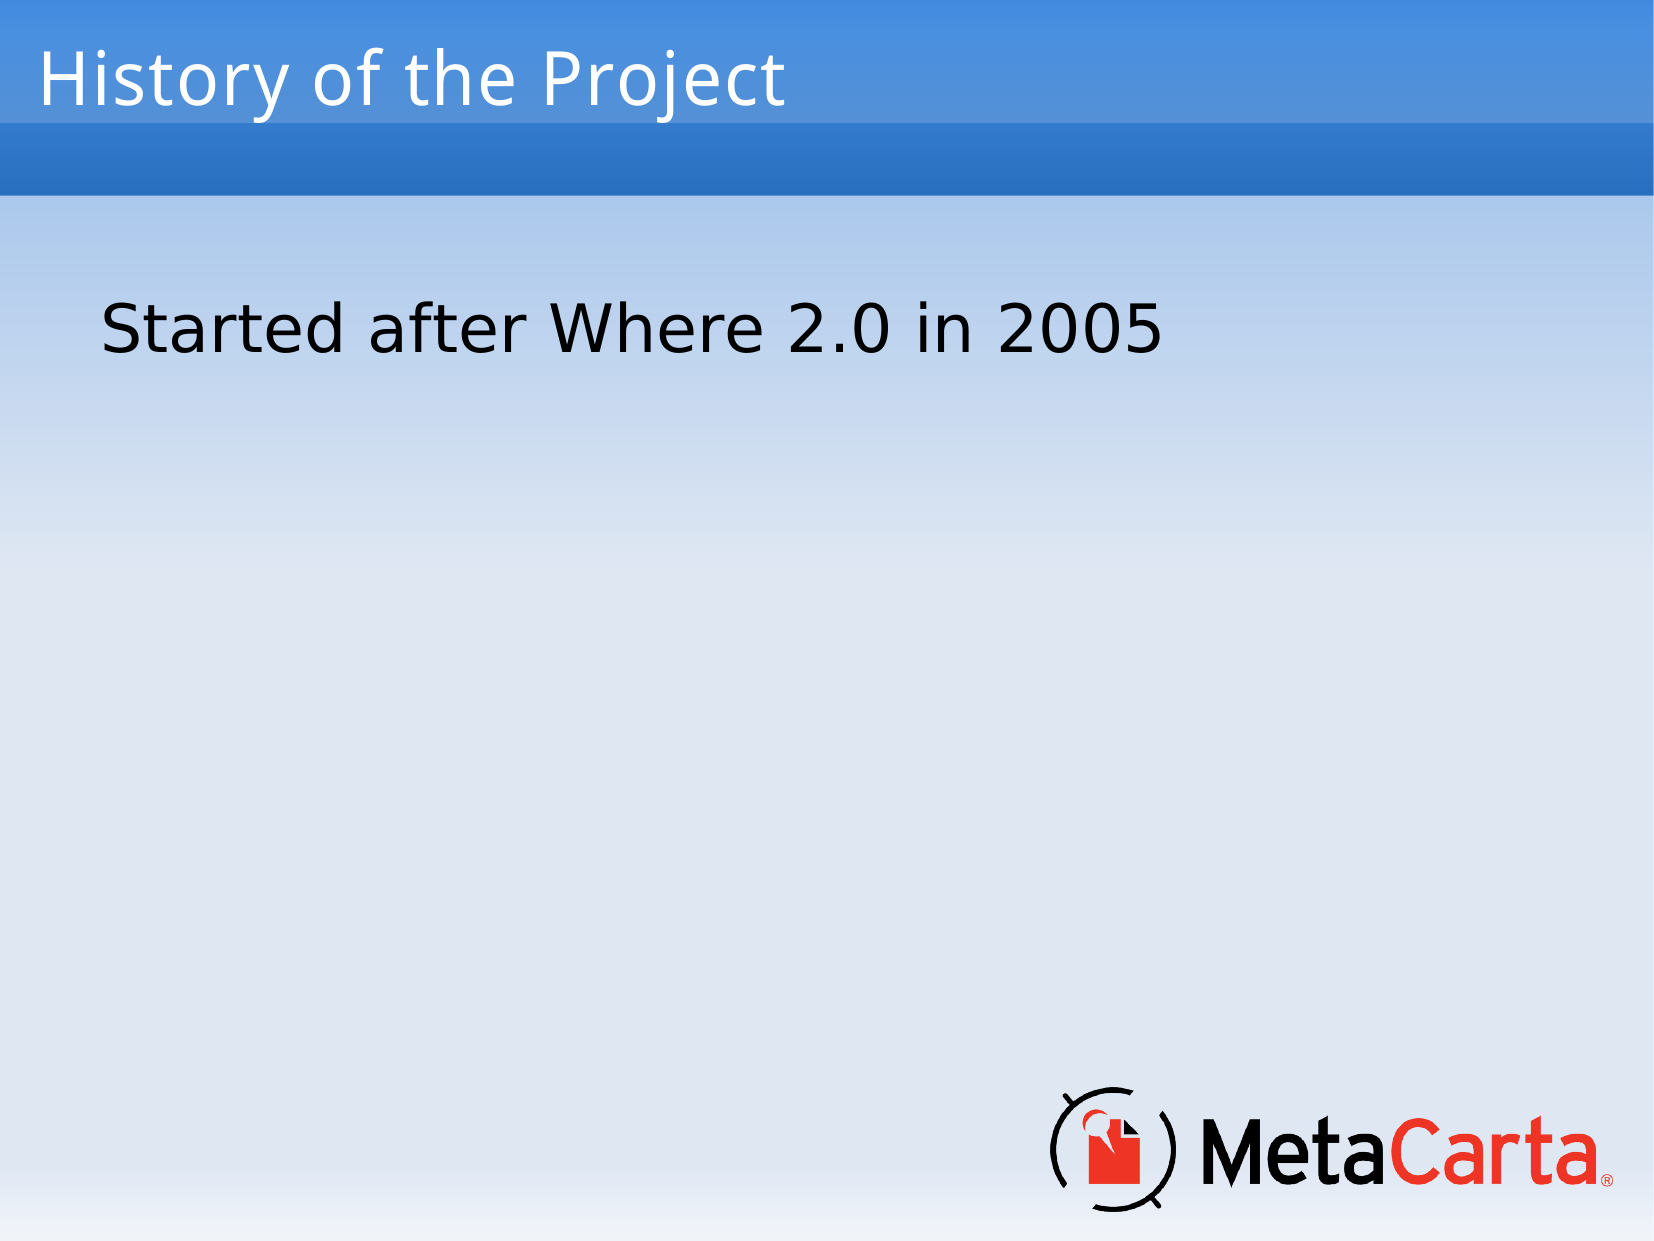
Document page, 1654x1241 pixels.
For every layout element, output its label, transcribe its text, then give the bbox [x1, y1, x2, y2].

picture [0, 0, 1654, 1241]
list Started after Where 2.0 in 2005 [82, 290, 1571, 1109]
title History of the Project [37, 2, 1463, 151]
